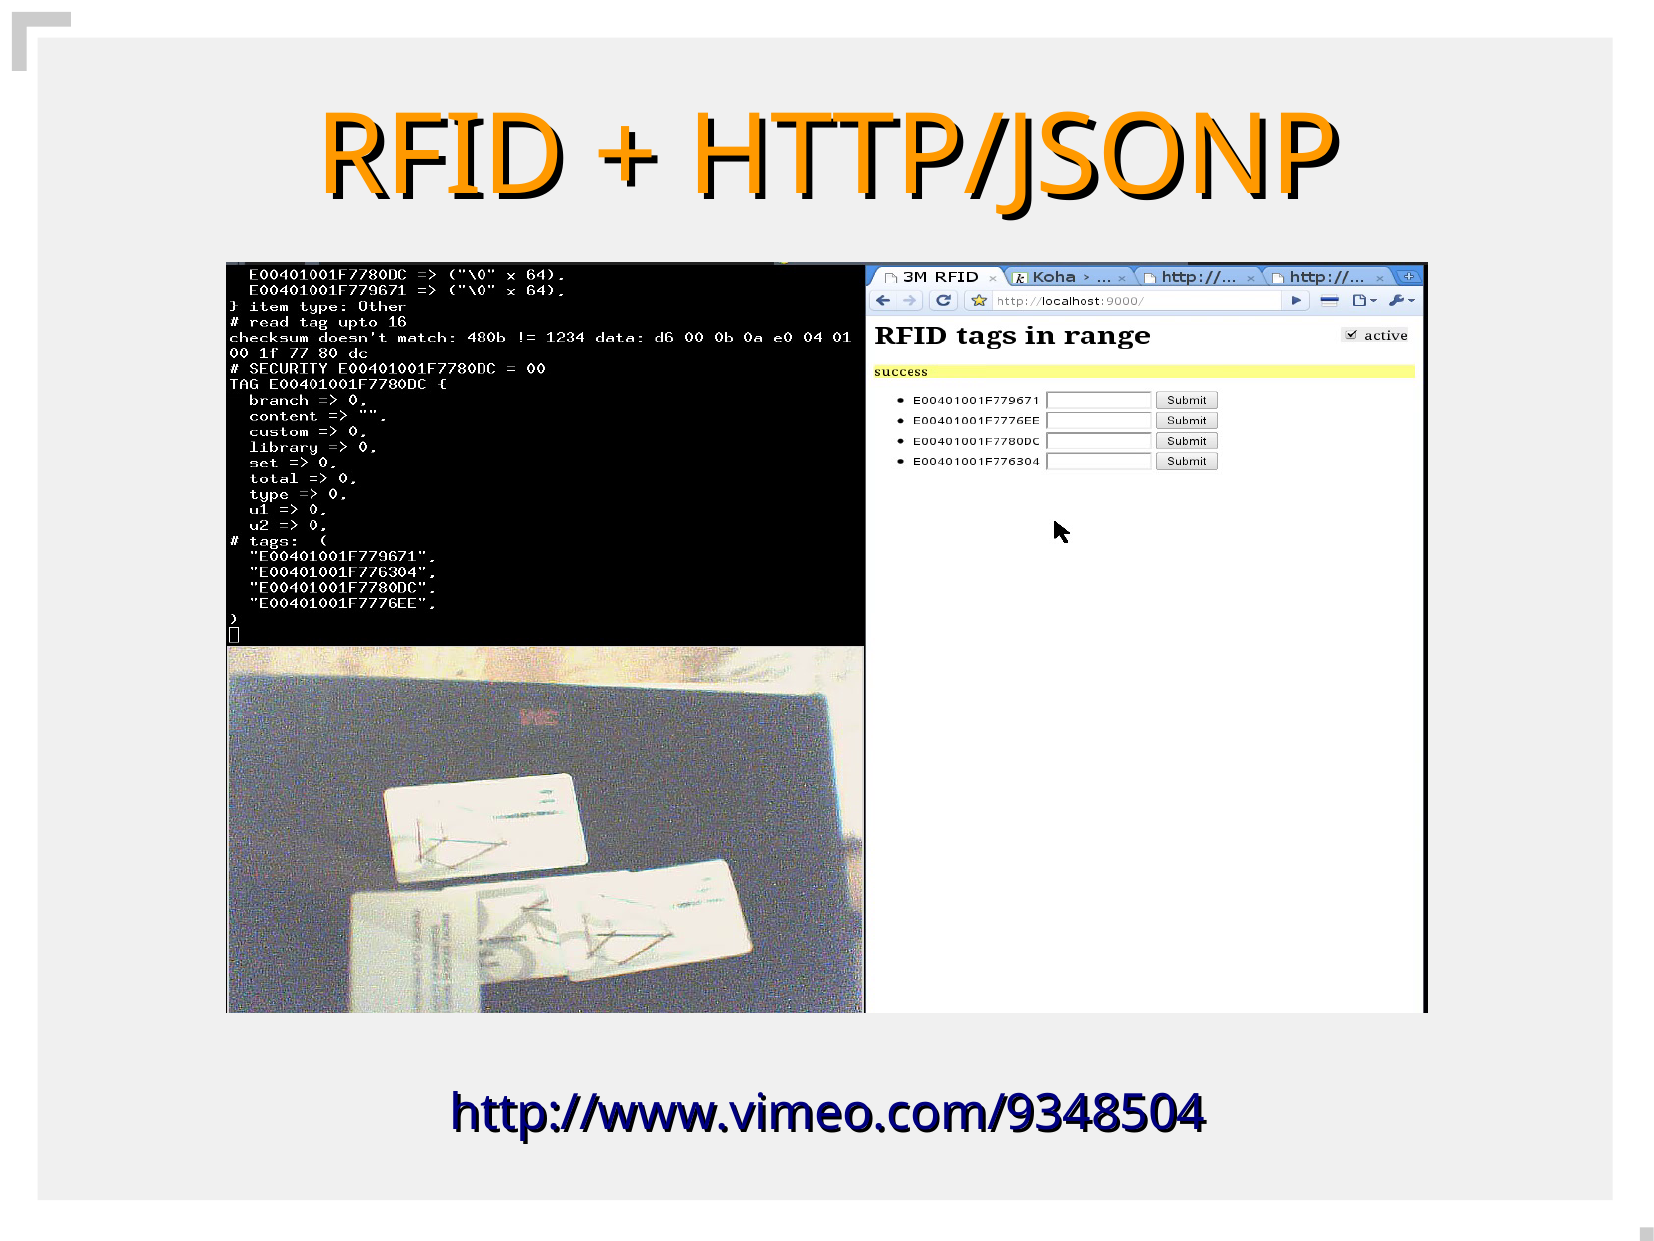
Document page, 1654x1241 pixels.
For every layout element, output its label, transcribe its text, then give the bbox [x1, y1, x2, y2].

picture [226, 262, 1428, 1006]
title http://www.vimeo.com/9348504 [121, 1006, 1534, 1214]
title RFID + HTTP/JSONP [121, 46, 1534, 254]
